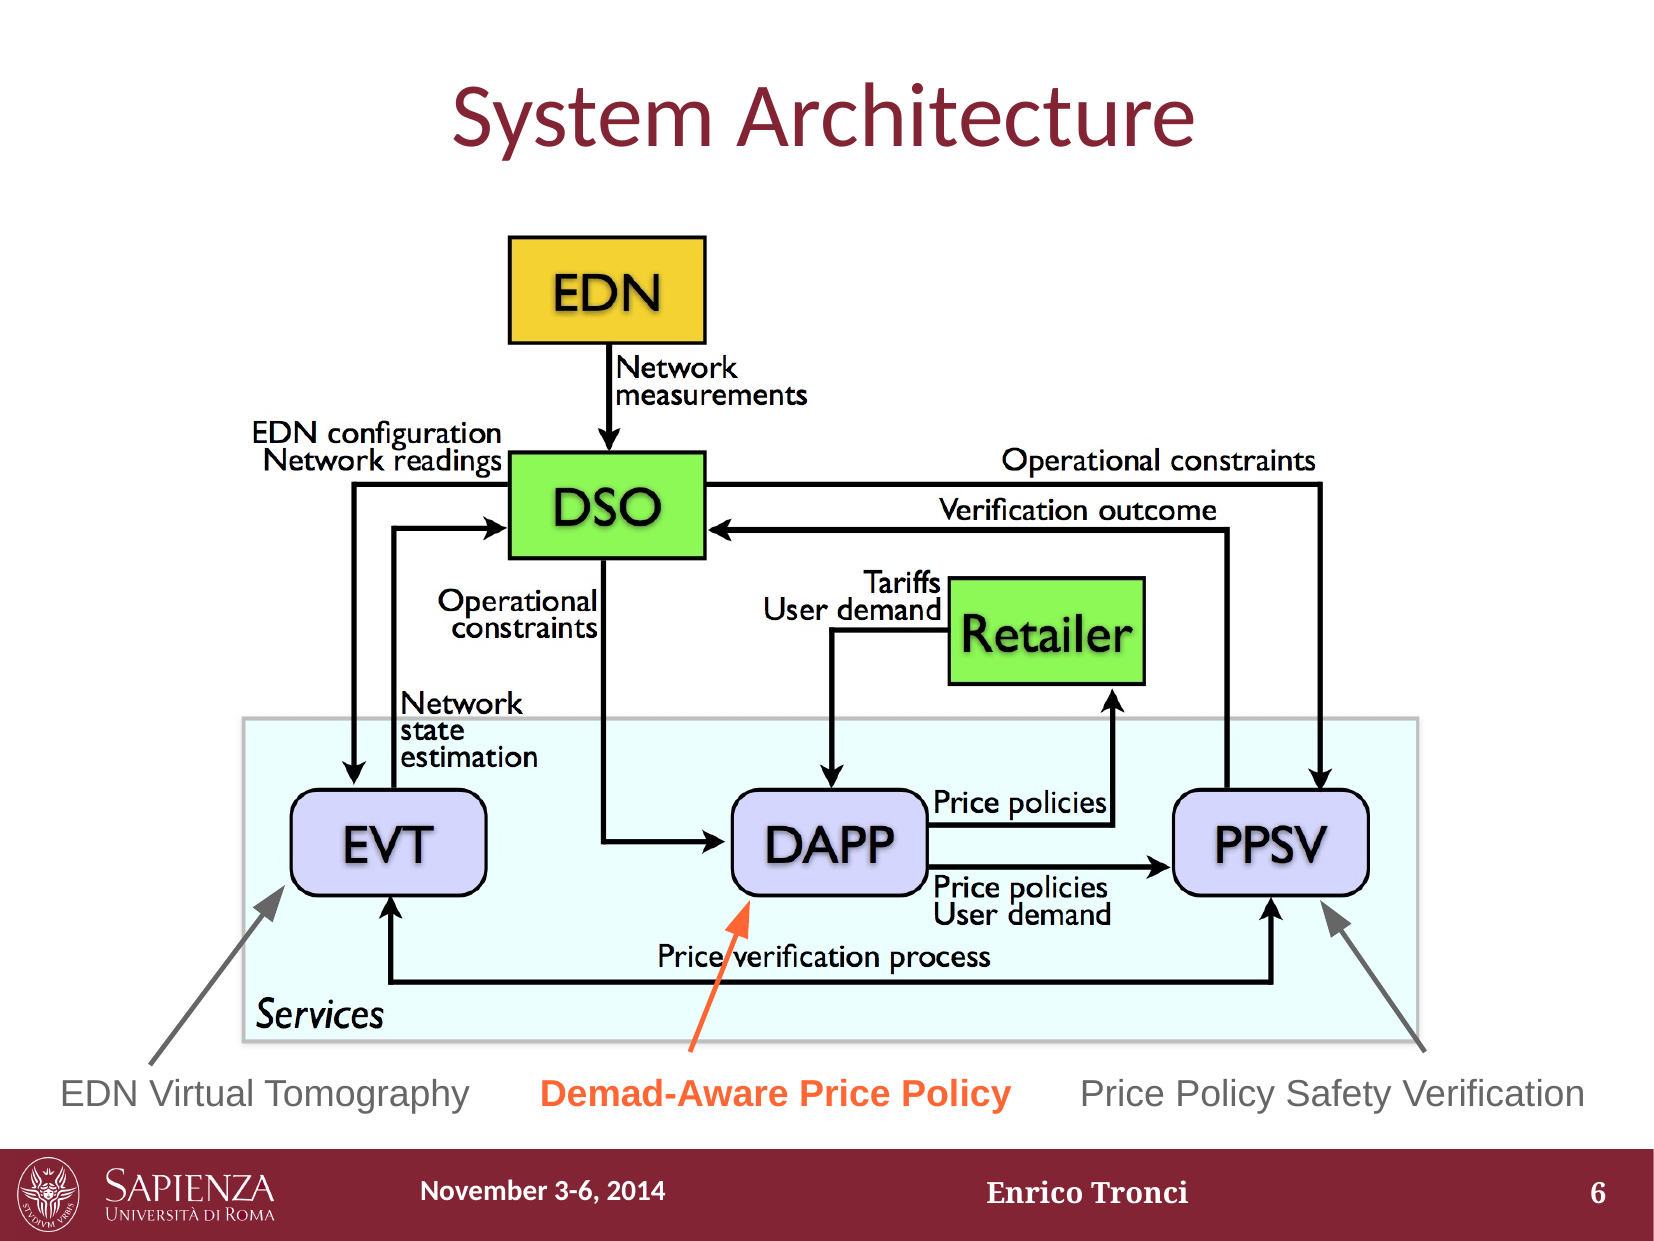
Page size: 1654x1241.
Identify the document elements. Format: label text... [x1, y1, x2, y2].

text_box Price Policy Safety Verification [1065, 1065, 1606, 1126]
title System Architecture [45, 19, 1606, 227]
picture [234, 226, 1426, 1052]
text_box Demad-Aware Price Policy [525, 1065, 1036, 1164]
picture [14, 1149, 280, 1241]
text_box EDN Virtual Tomography [45, 1065, 496, 1122]
